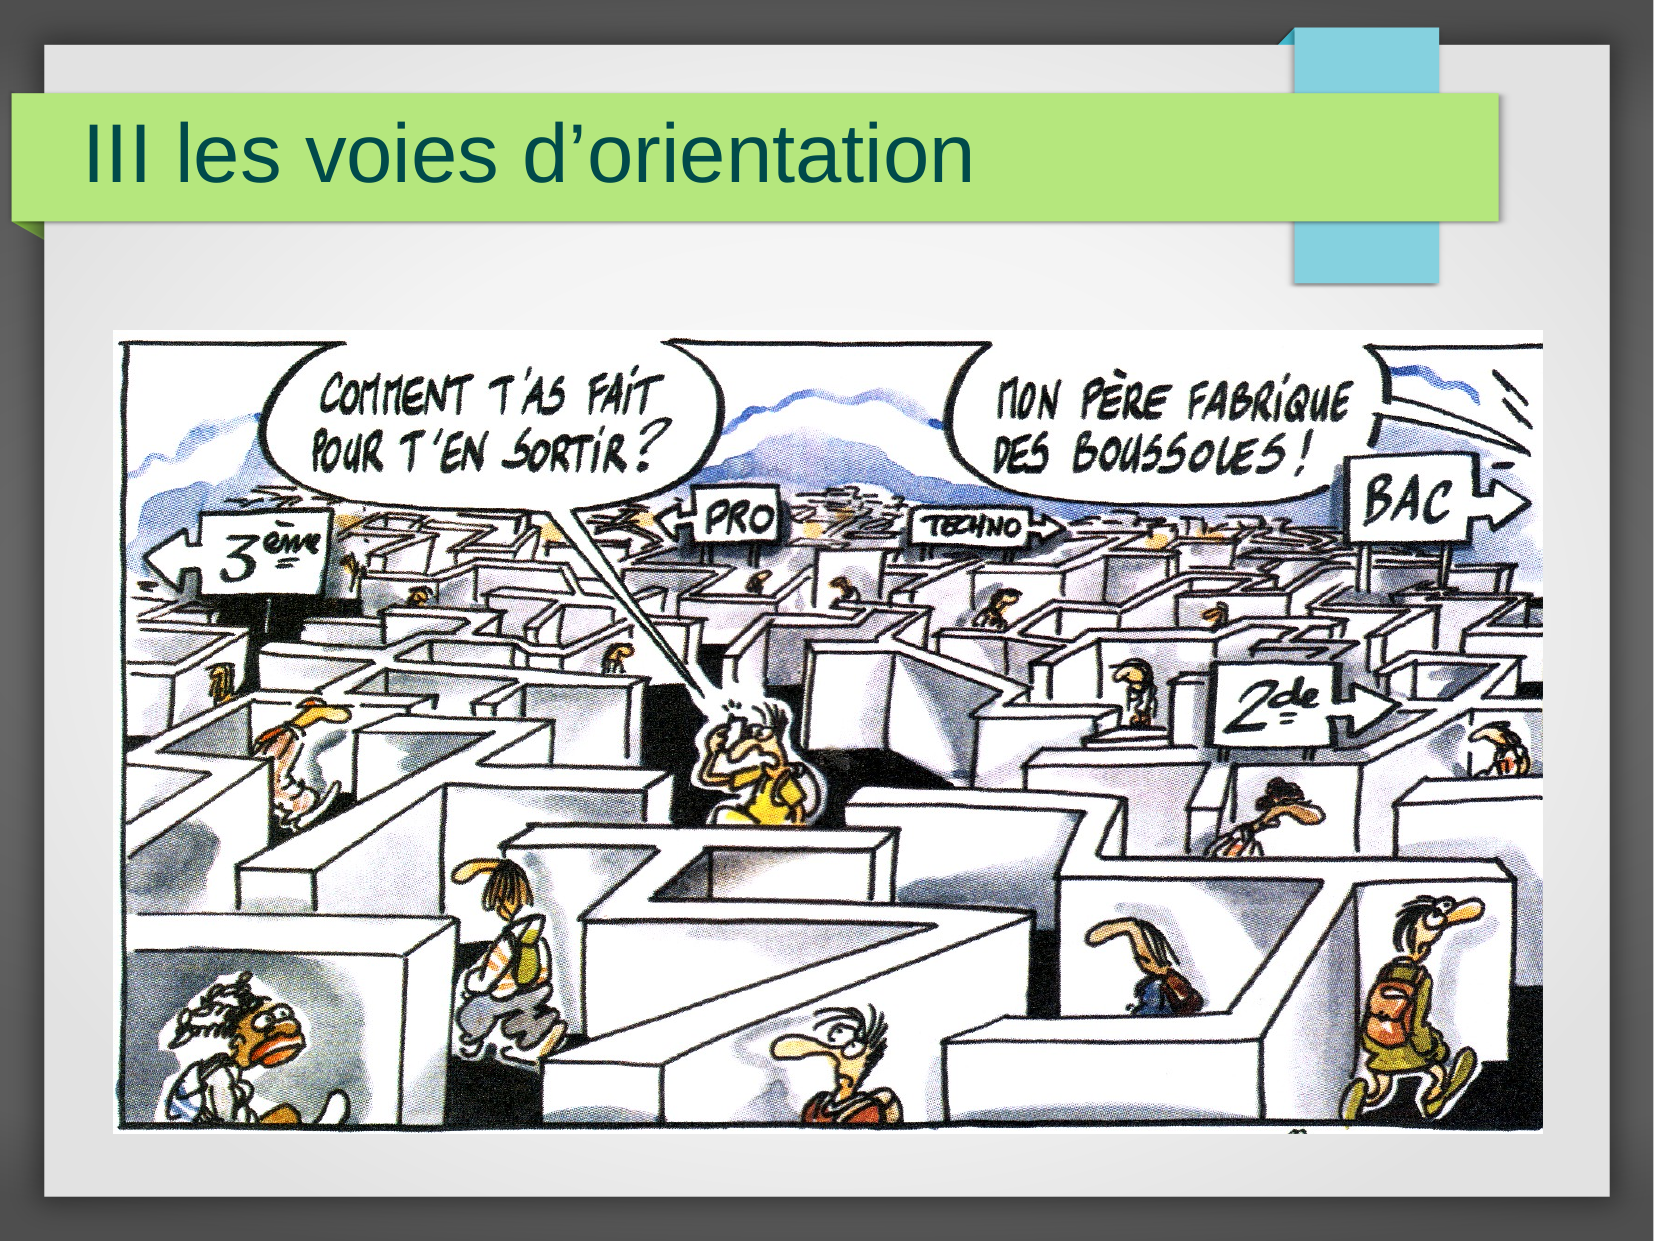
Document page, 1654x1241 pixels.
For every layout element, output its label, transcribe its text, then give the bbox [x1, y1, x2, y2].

title III les voies d’orientation [82, 94, 1264, 213]
picture [0, 0, 1654, 1241]
